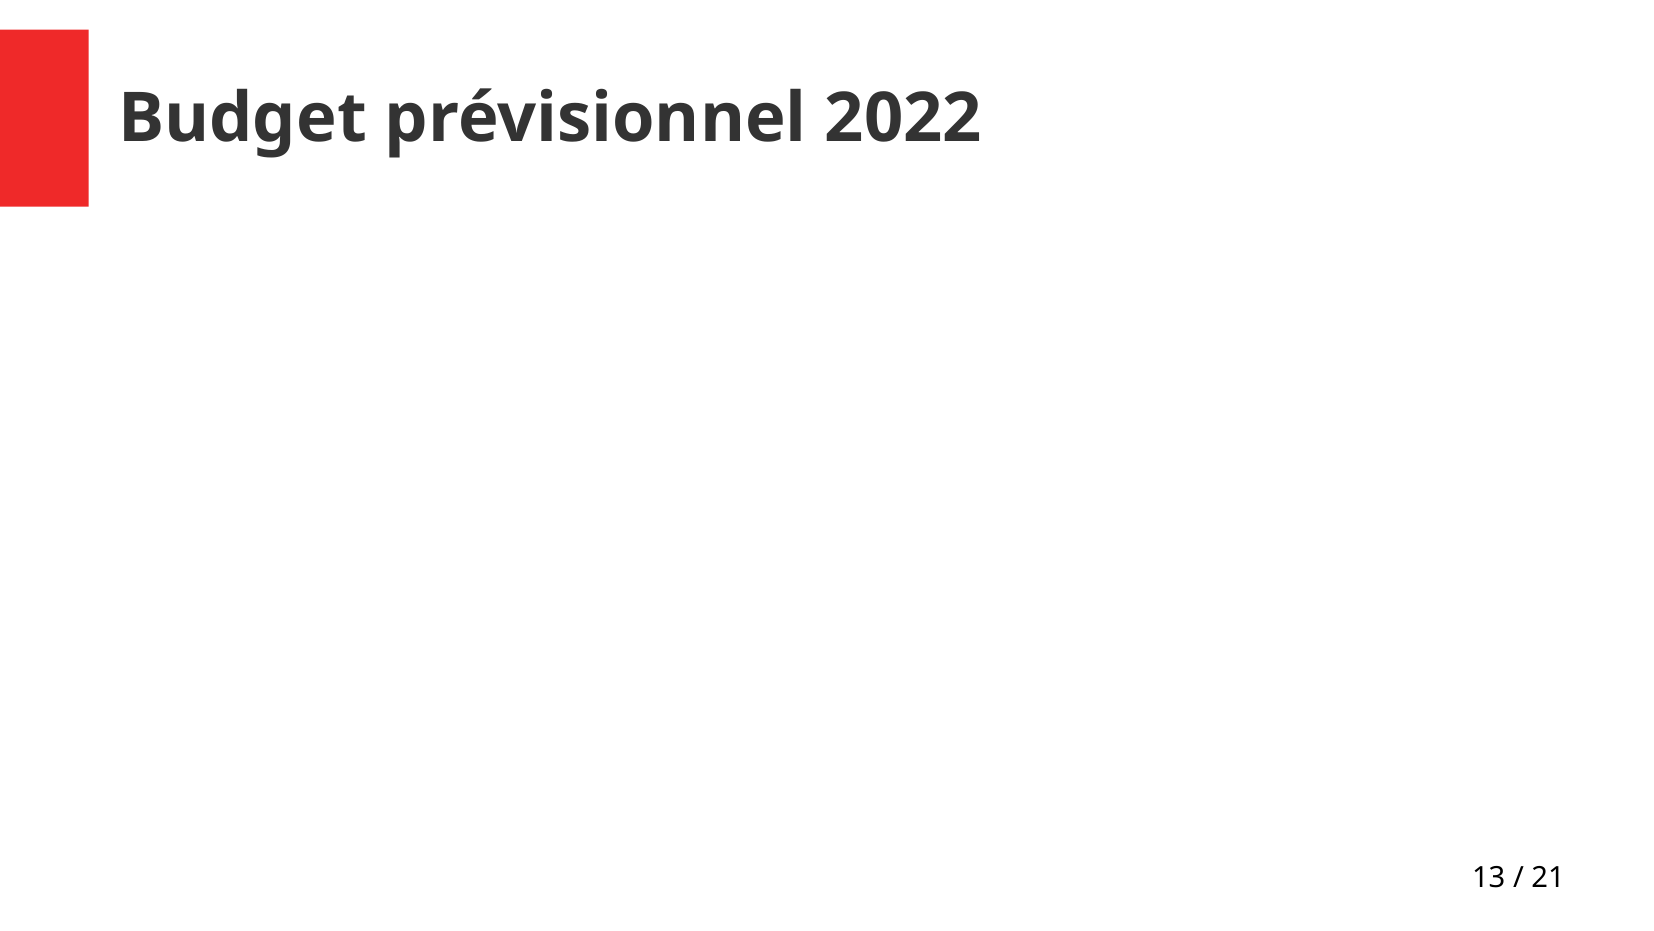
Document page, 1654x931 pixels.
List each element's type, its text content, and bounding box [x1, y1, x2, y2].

title Budget prévisionnel 2022 [118, 37, 1571, 193]
